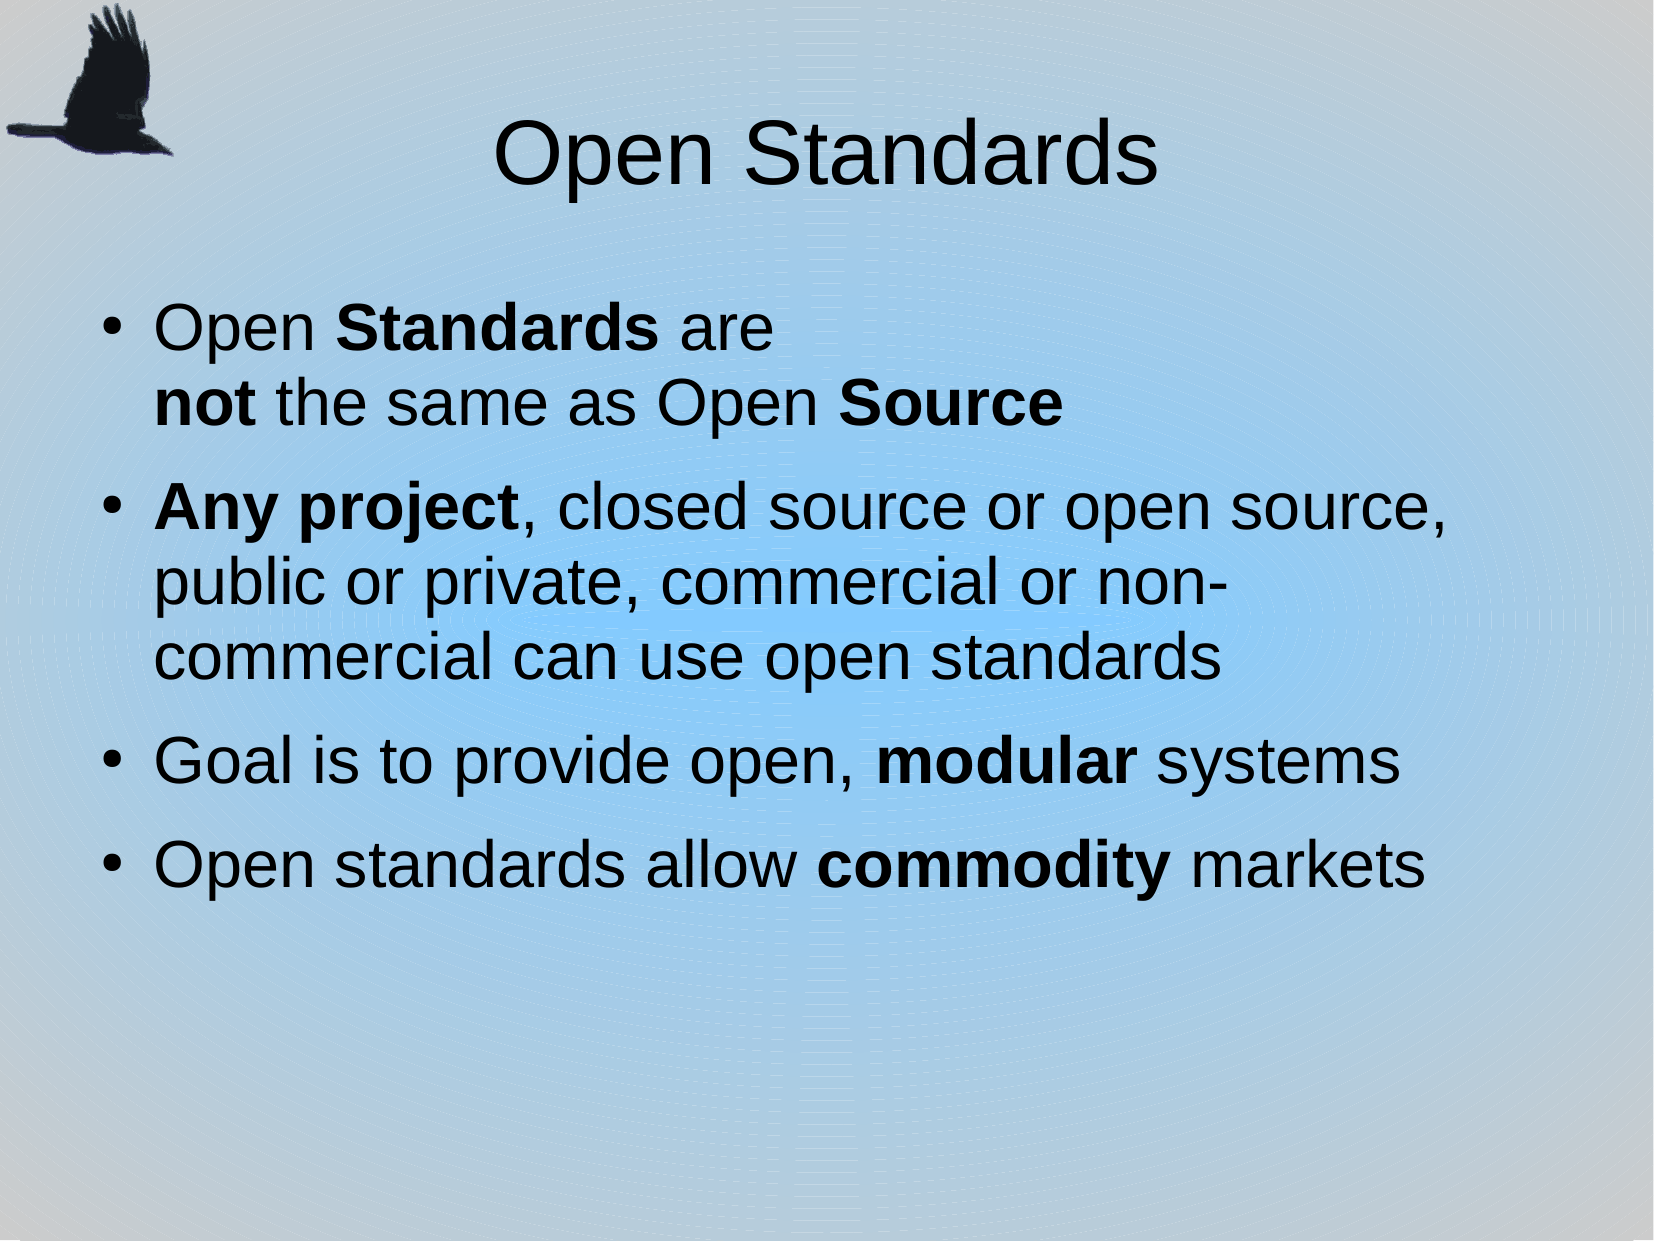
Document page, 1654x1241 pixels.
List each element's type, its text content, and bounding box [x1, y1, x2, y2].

list Open Standards are not the same as Open Source Any project, closed source or open source, public or private, commercial or non-commercial can use open standards Goal is to provide open, modular systems Open standards allow commodity markets [82, 290, 1571, 1109]
picture [0, 0, 178, 160]
title Open Standards [82, 49, 1571, 257]
